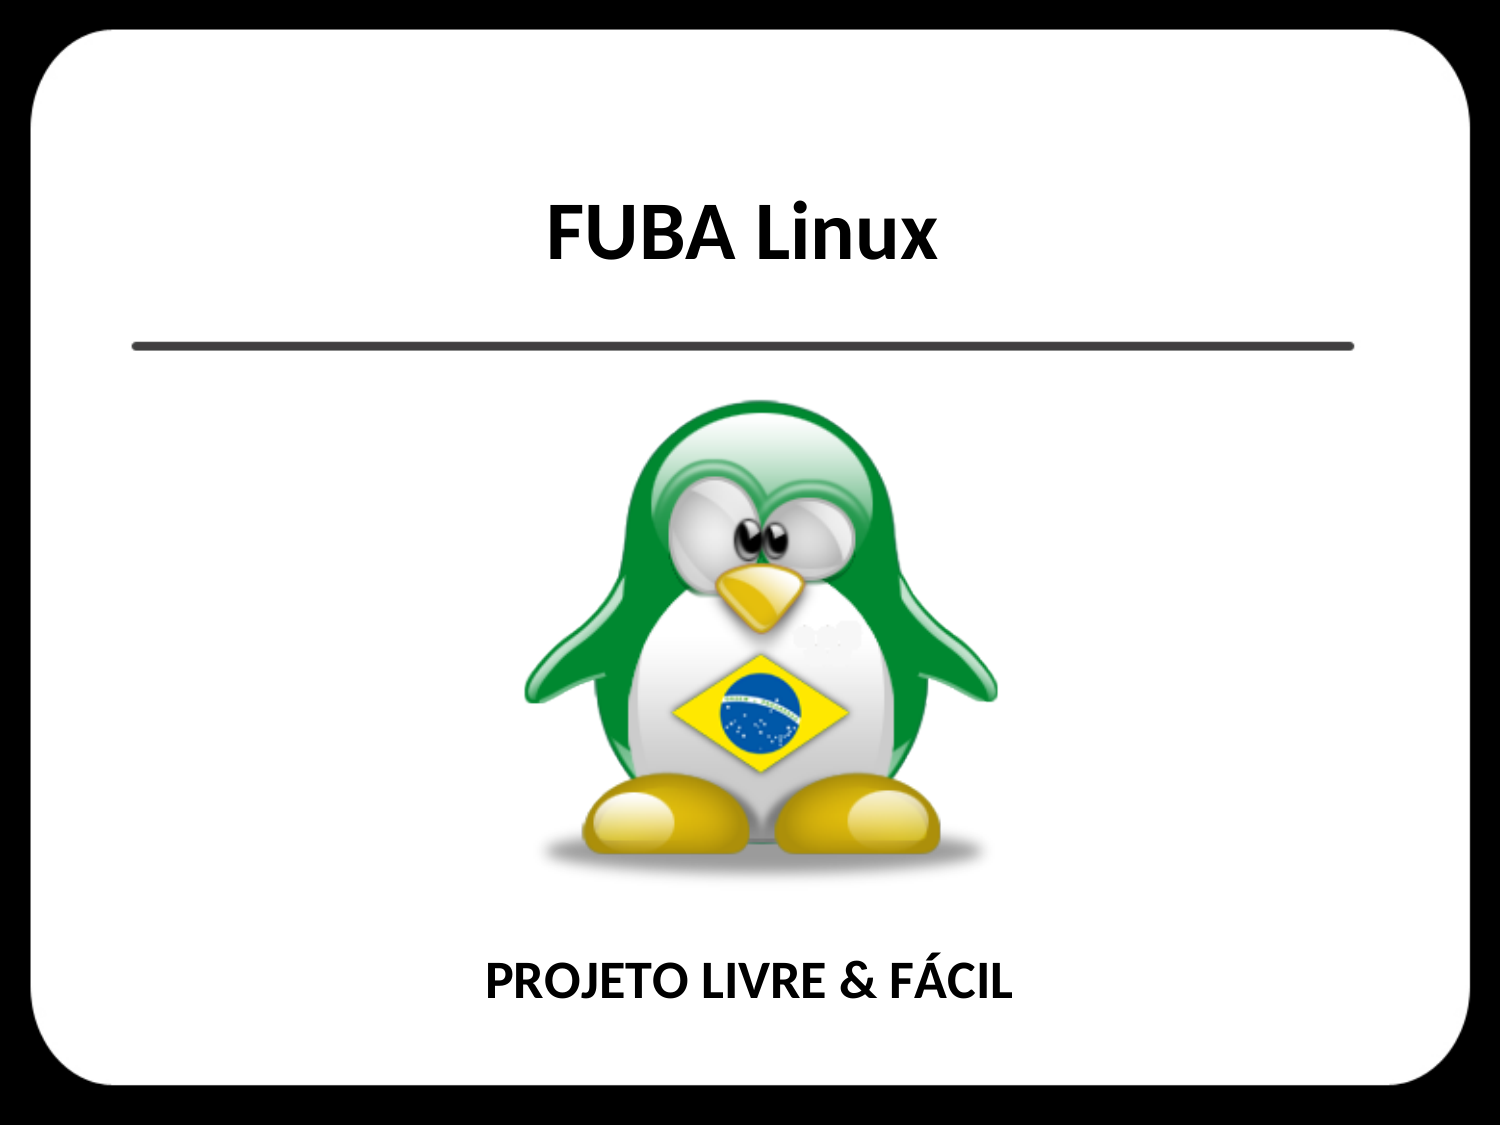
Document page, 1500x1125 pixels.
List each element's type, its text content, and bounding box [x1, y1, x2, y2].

picture [0, 1017, 1500, 1125]
text_box FUBA Linux [105, 105, 1381, 347]
picture [0, 0, 1500, 949]
text_box PROJETO LIVRE & FÁCIL [0, 949, 1500, 1017]
